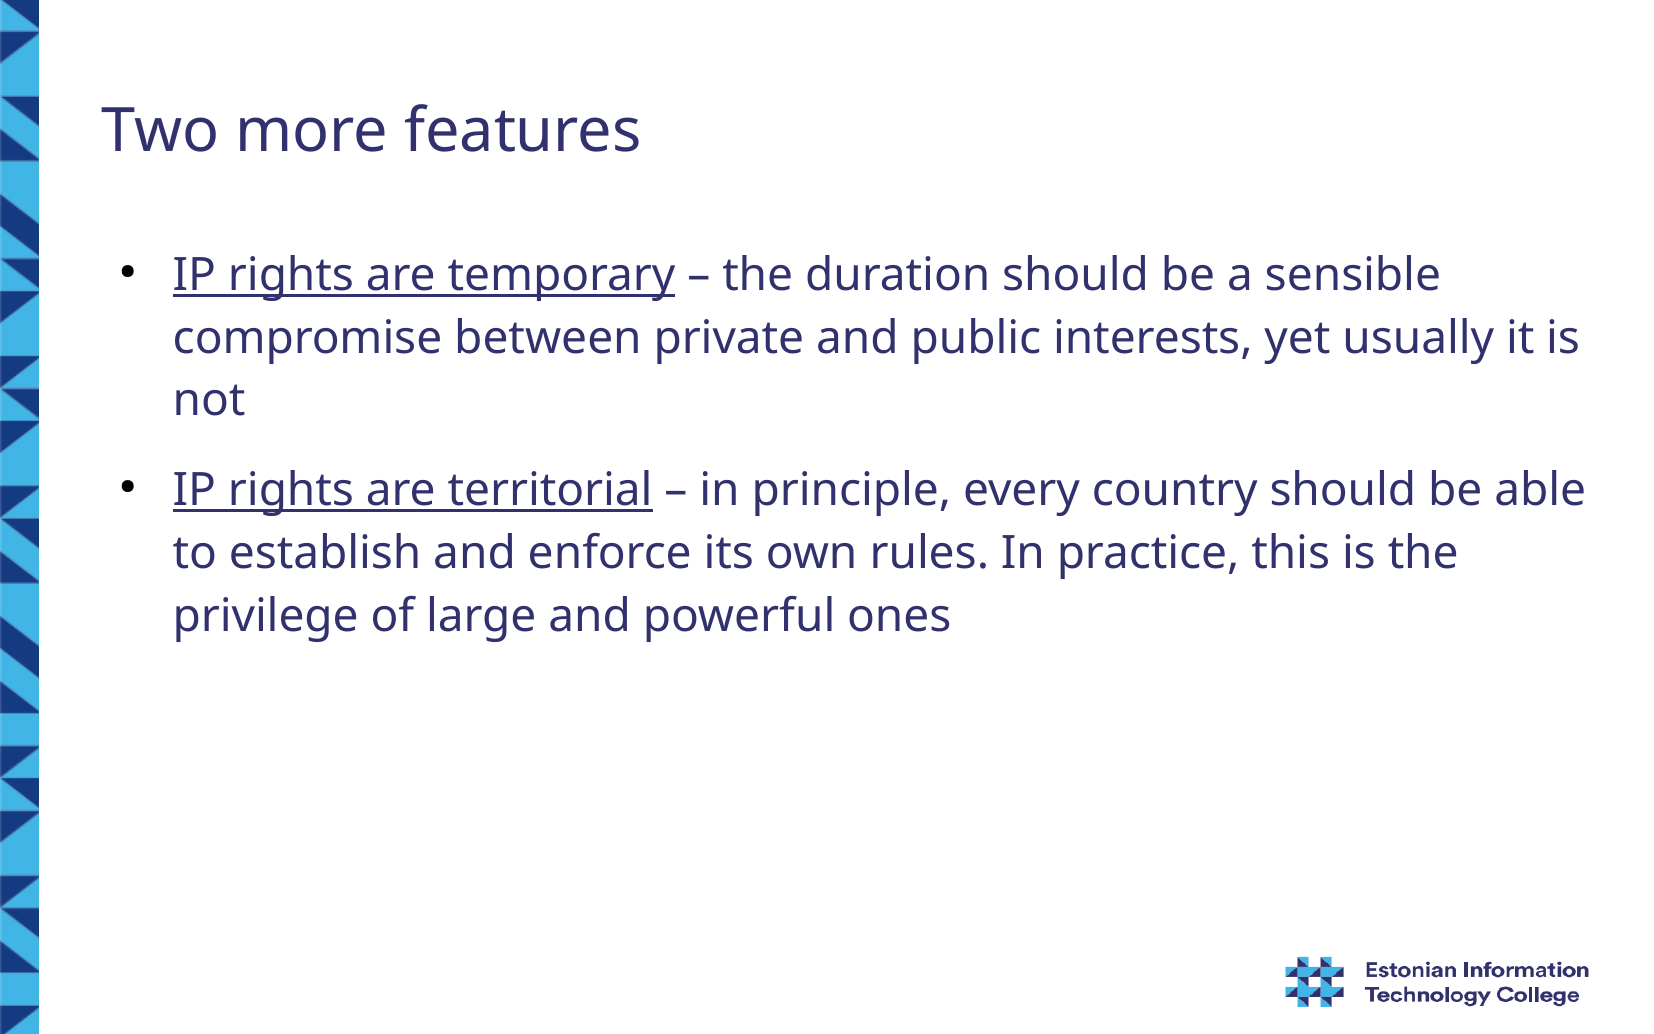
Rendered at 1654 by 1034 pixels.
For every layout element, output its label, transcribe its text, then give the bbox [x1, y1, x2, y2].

title Two more features [101, 41, 1224, 214]
list IP rights are temporary – the duration should be a sensible compromise between private and public interests, yet usually it is not IP rights are territorial – in principle, every country should be able to establish and enforce its own rules. In practice, this is the privilege of large and powerful ones [101, 241, 1591, 924]
